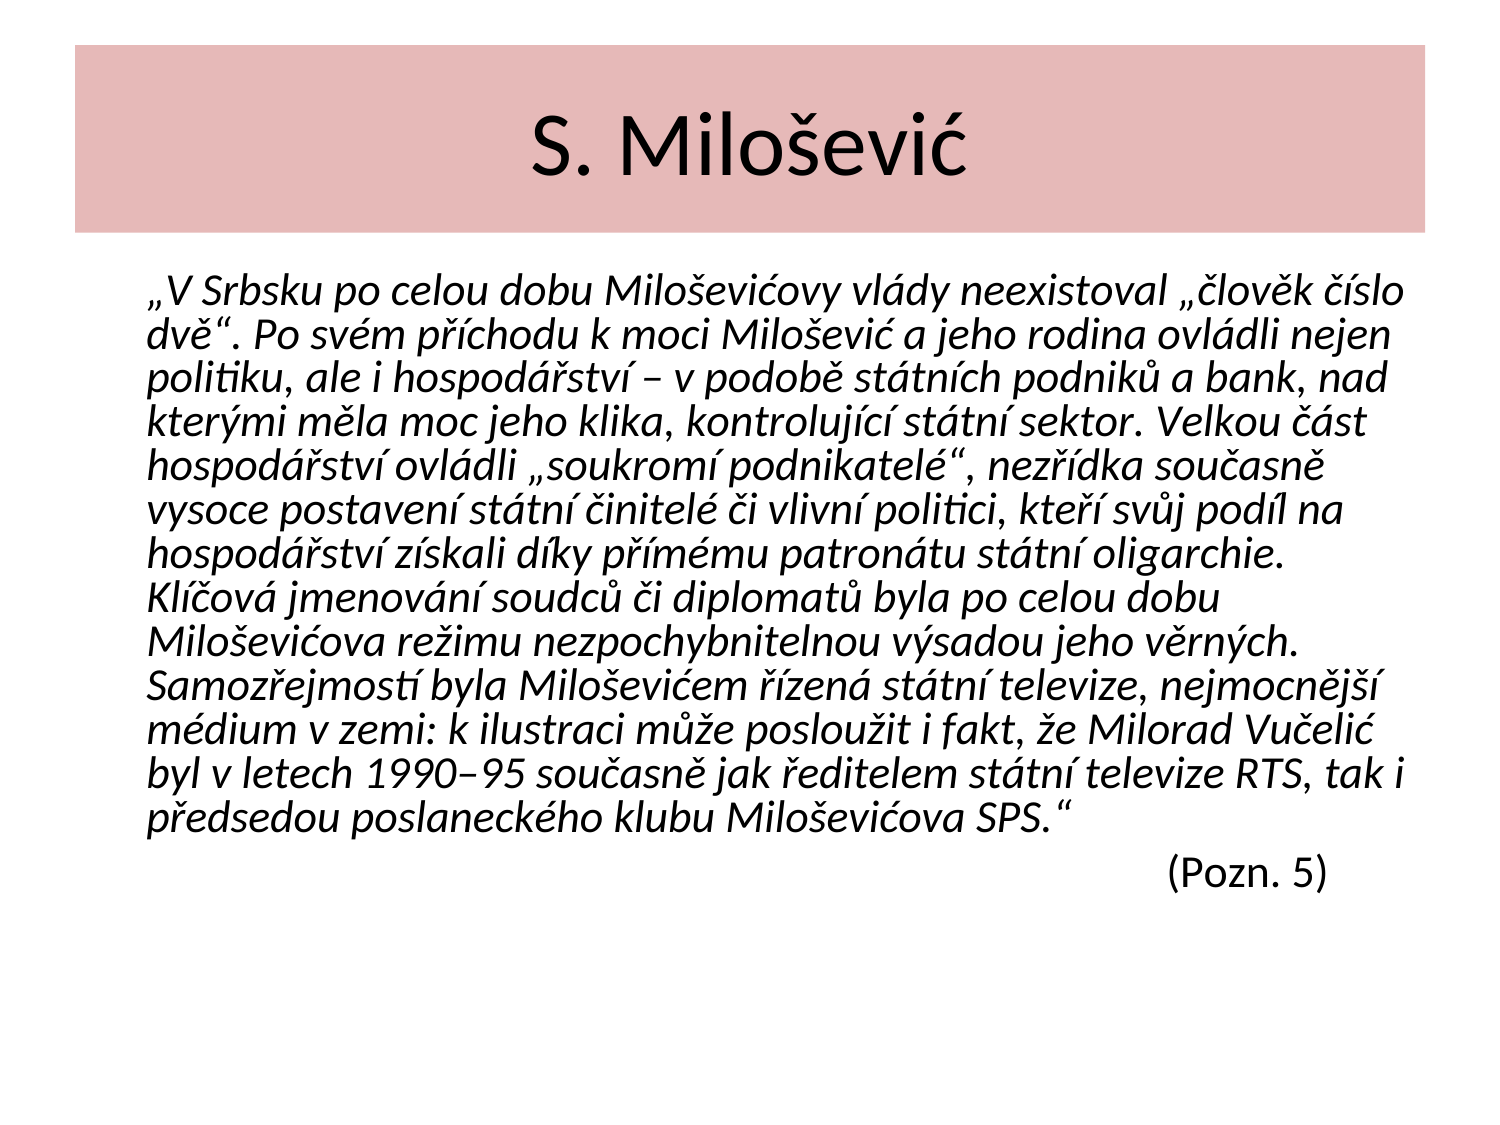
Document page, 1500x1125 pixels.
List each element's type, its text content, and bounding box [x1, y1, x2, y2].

title S. Milošević [75, 45, 1426, 233]
list „V Srbsku po celou dobu Miloševićovy vlády neexistoval „člověk číslo dvě“. Po svém příchodu k moci Milošević a jeho rodina ovládli nejen politiku, ale i hospodářství – v podobě státních podniků a bank, nad kterými měla moc jeho klika, kontrolující státní sektor. Velkou část hospodářství ovládli „soukromí podnikatelé“, nezřídka současně vysoce postavení státní činitelé či vlivní politici, kteří svůj podíl na hospodářství získali díky přímému patronátu státní oligarchie. Klíčová jmenování soudců či diplomatů byla po celou dobu Miloševićova režimu nezpochybnitelnou výsadou jeho věrných. Samozřejmostí byla Miloševićem řízená státní televize, nejmocnější médium v zemi: k ilustraci může posloužit i fakt, že Milorad Vučelić byl v letech 1990–95 současně jak ředitelem státní televize RTS, tak i předsedou poslaneckého klubu Miloševićova SPS.“ (Pozn. 5) [75, 262, 1426, 1006]
